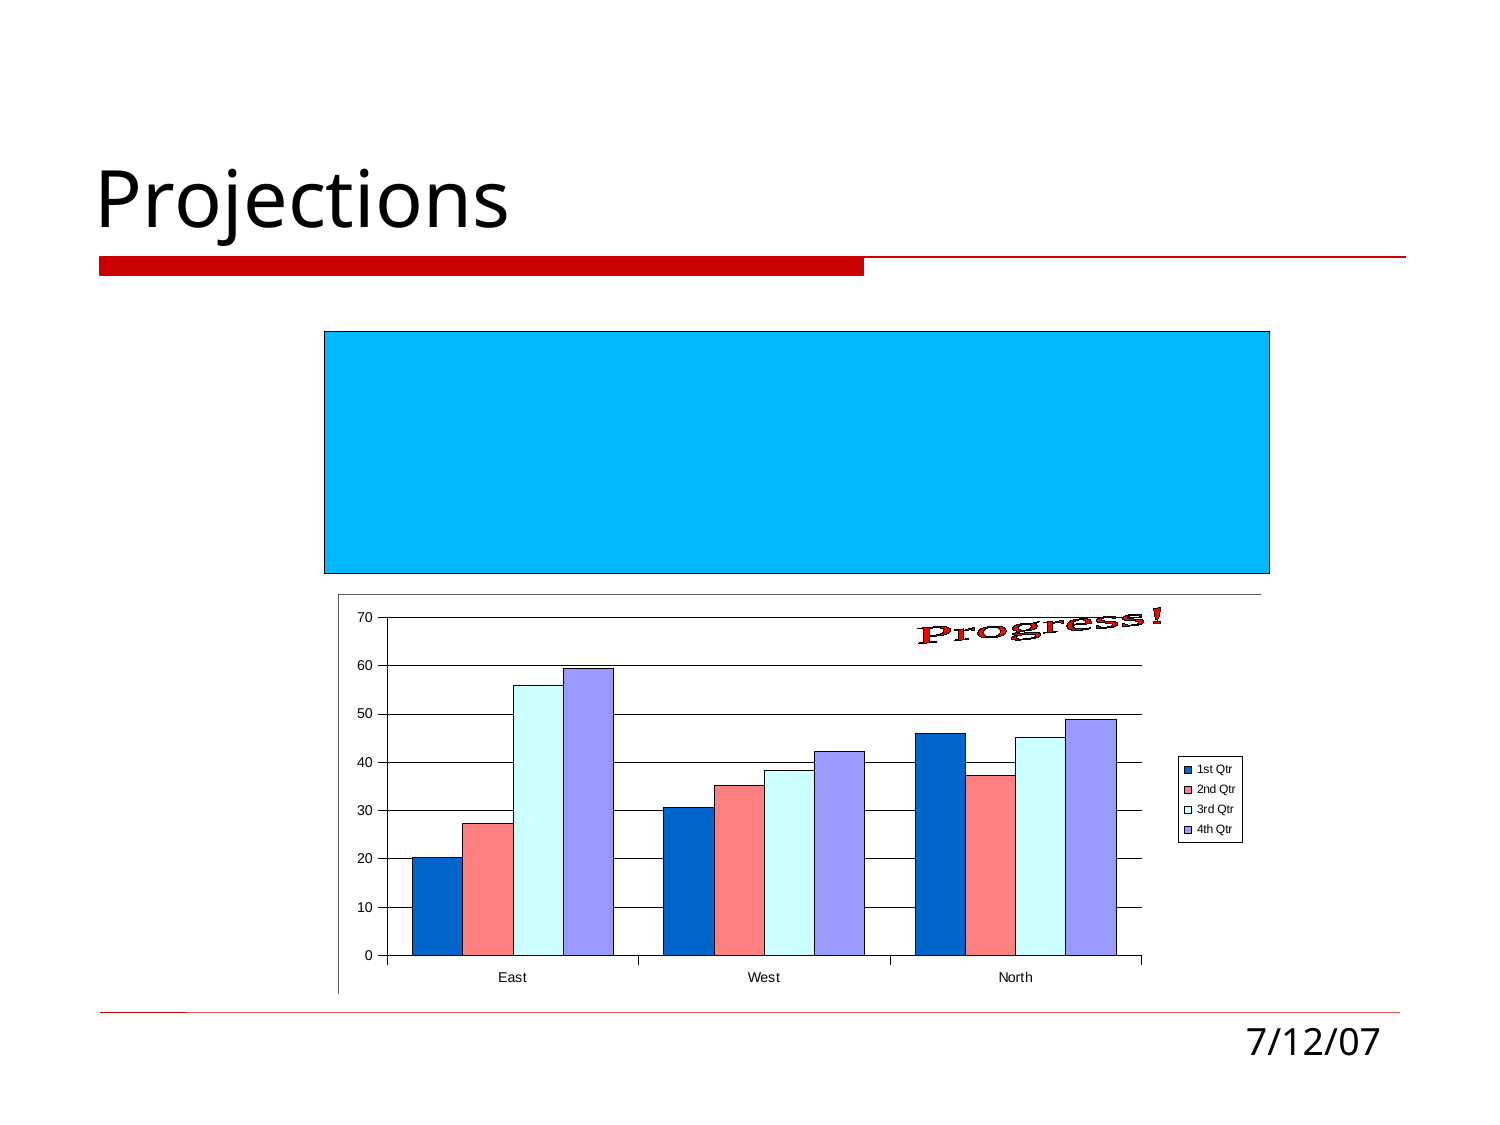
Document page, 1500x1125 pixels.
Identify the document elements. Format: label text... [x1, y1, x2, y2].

chart [338, 594, 1261, 994]
text_box Progress! [917, 626, 951, 644]
text_box Progress! [954, 627, 975, 641]
text_box Progress! [1122, 614, 1144, 627]
text_box Progress! [1011, 621, 1041, 641]
text_box Progress! [1043, 620, 1064, 634]
text_box Progress! [977, 626, 1007, 638]
chart [324, 331, 1270, 574]
text_box Progress! [1066, 618, 1092, 631]
text_box 7/12/07 [1245, 1015, 1398, 1061]
title Projections [94, 50, 1407, 250]
text_box Progress! [1096, 616, 1118, 629]
